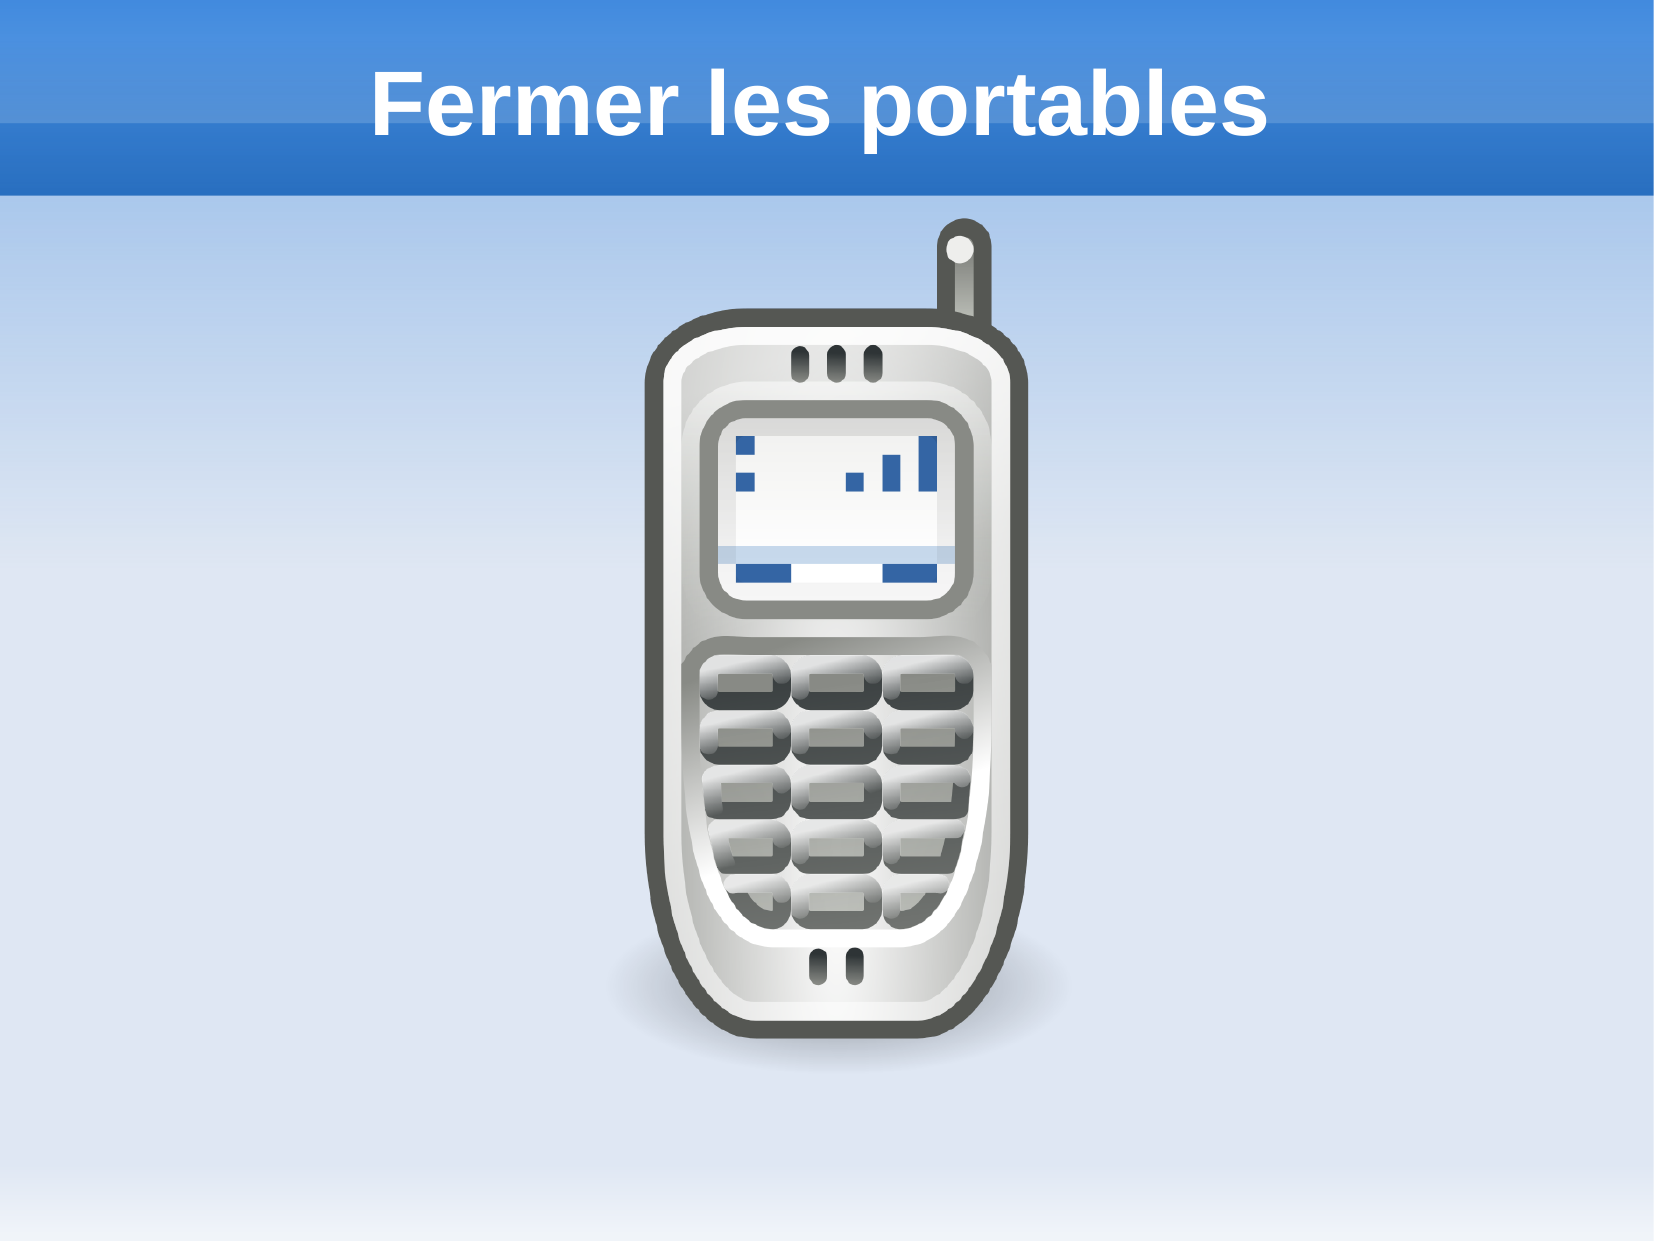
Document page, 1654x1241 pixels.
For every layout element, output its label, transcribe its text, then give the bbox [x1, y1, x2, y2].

picture [0, 0, 1654, 1241]
title Fermer les portables [76, 0, 1565, 208]
